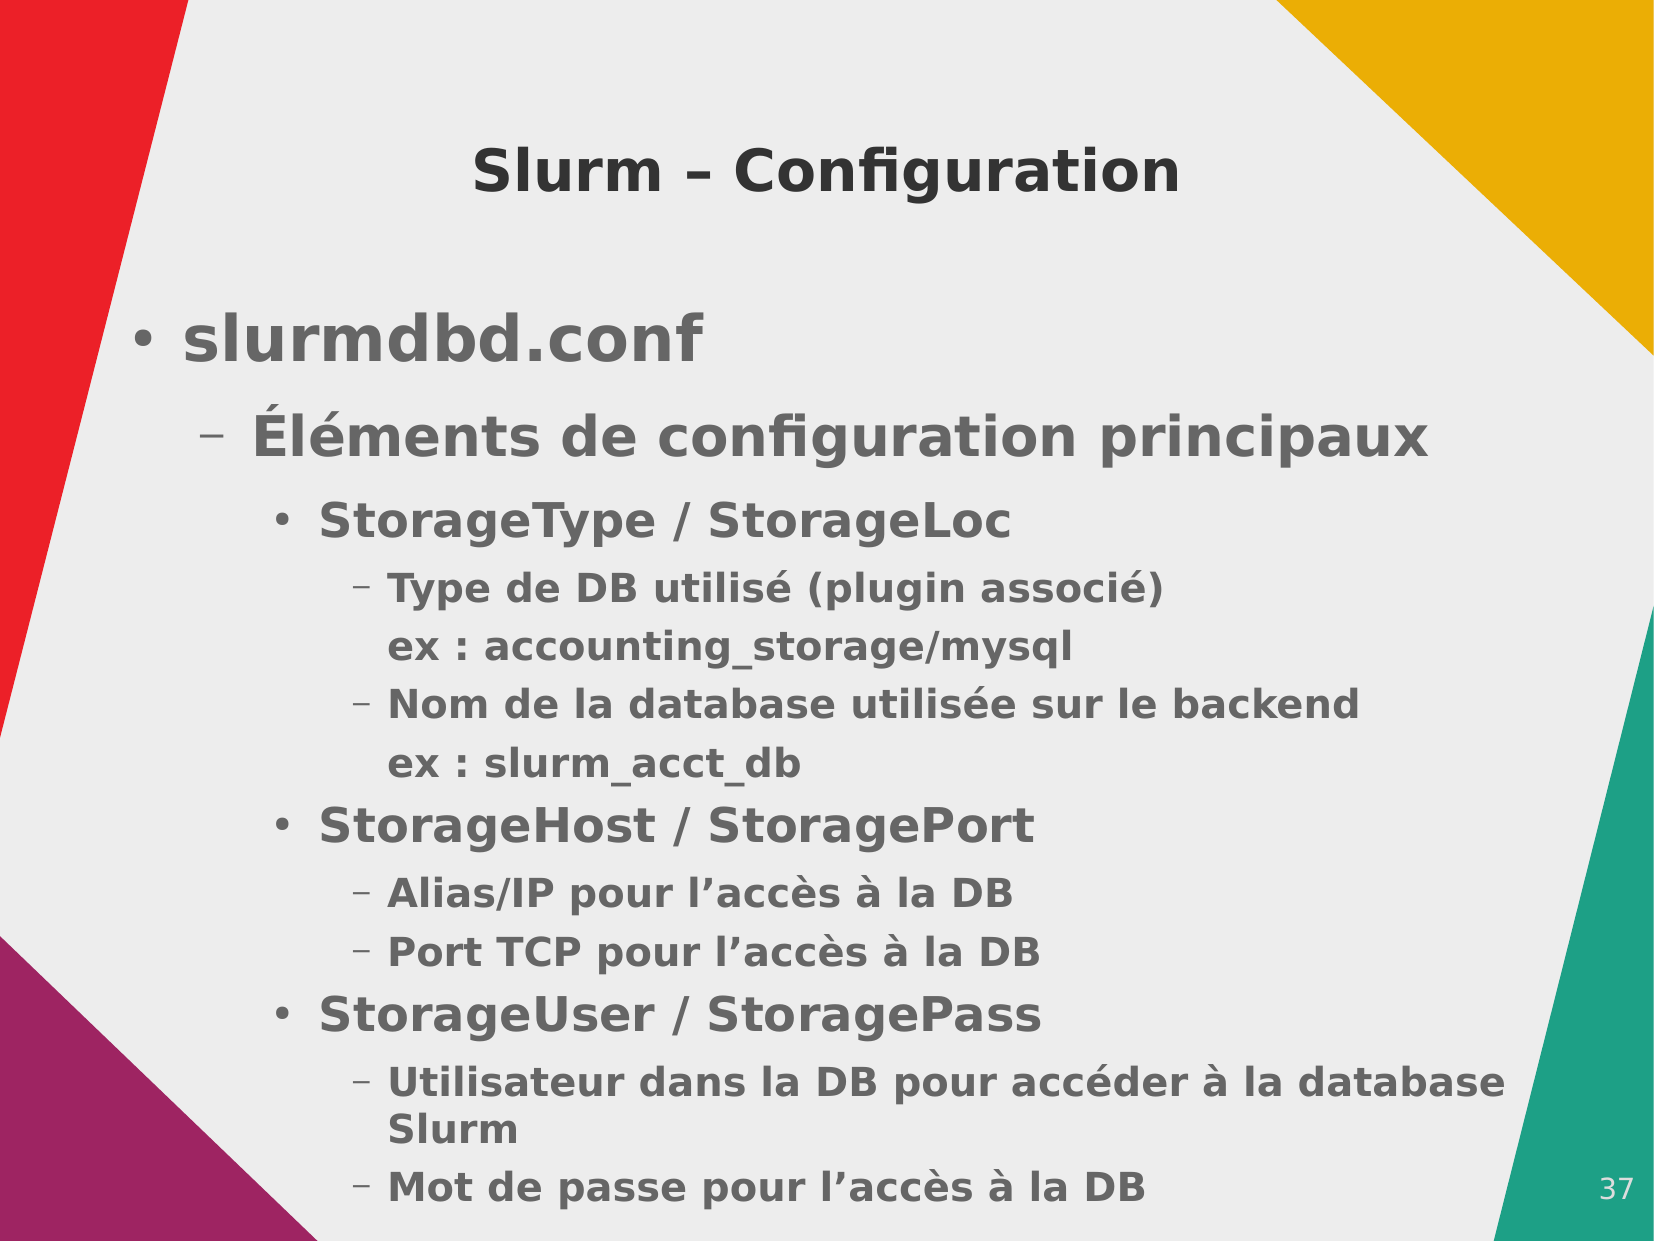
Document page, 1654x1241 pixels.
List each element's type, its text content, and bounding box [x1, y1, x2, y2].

list slurmdbd.conf Éléments de configuration principaux StorageType / StorageLoc Type de DB utilisé (plugin associé) ex : accounting_storage/mysql Nom de la database utilisée sur le backend ex : slurm_acct_db StorageHost / StoragePort Alias/IP pour l’accès à la DB Port TCP pour l’accès à la DB StorageUser / StoragePass Utilisateur dans la DB pour accéder à la database Slurm Mot de passe pour l’accès à la DB [114, 302, 1539, 1217]
title Slurm – Configuration [114, 73, 1539, 271]
